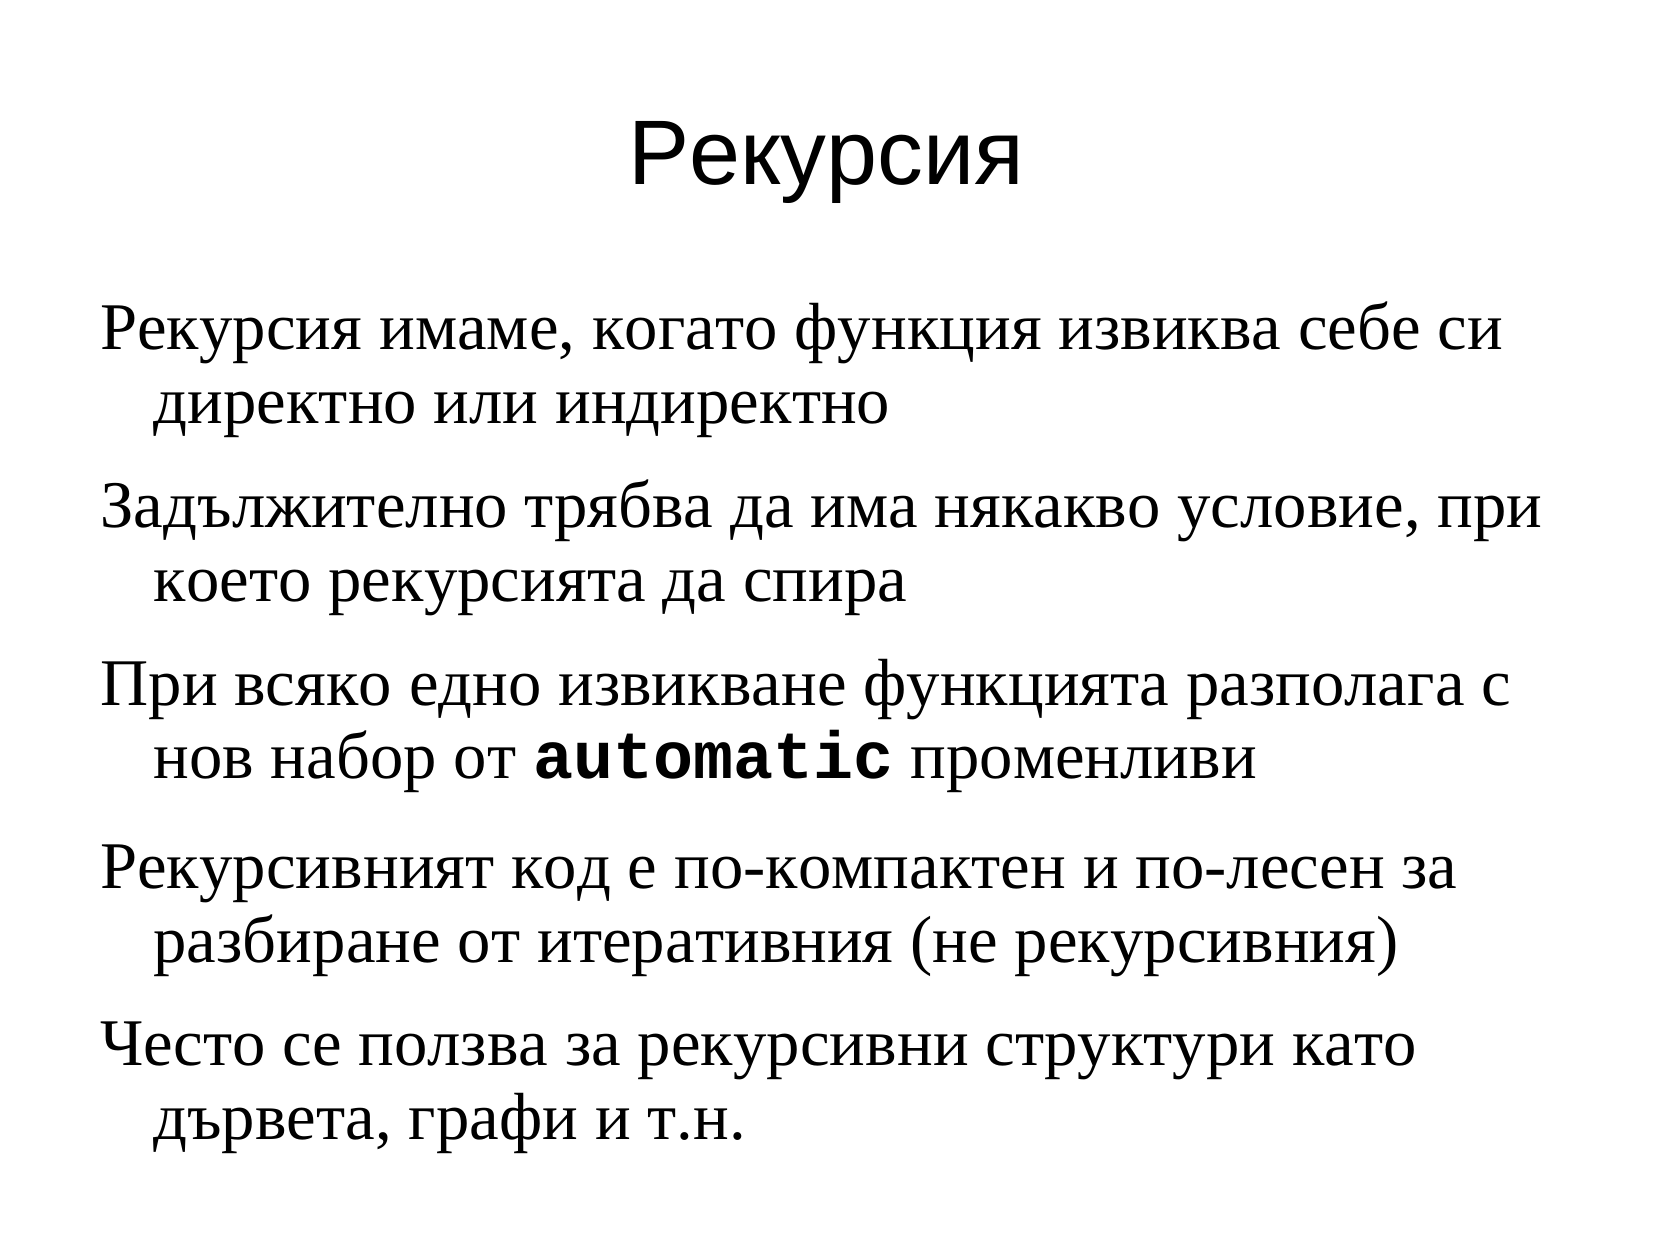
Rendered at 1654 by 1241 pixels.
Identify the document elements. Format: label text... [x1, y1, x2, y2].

title Рекурсия [82, 49, 1571, 257]
list Рекурсия имаме, когато функция извиква себе си директно или индиректно Задължително трябва да има някакво условие, при което рекурсията да спира При всяко едно извикване функцията разполага с нов набор от automatic променливи Рекурсивният код е по-компактен и по-лесен за разбиране от итеративния (не рекурсивния) Често се ползва за рекурсивни структури като дървета, графи и т.н. [82, 290, 1571, 1155]
